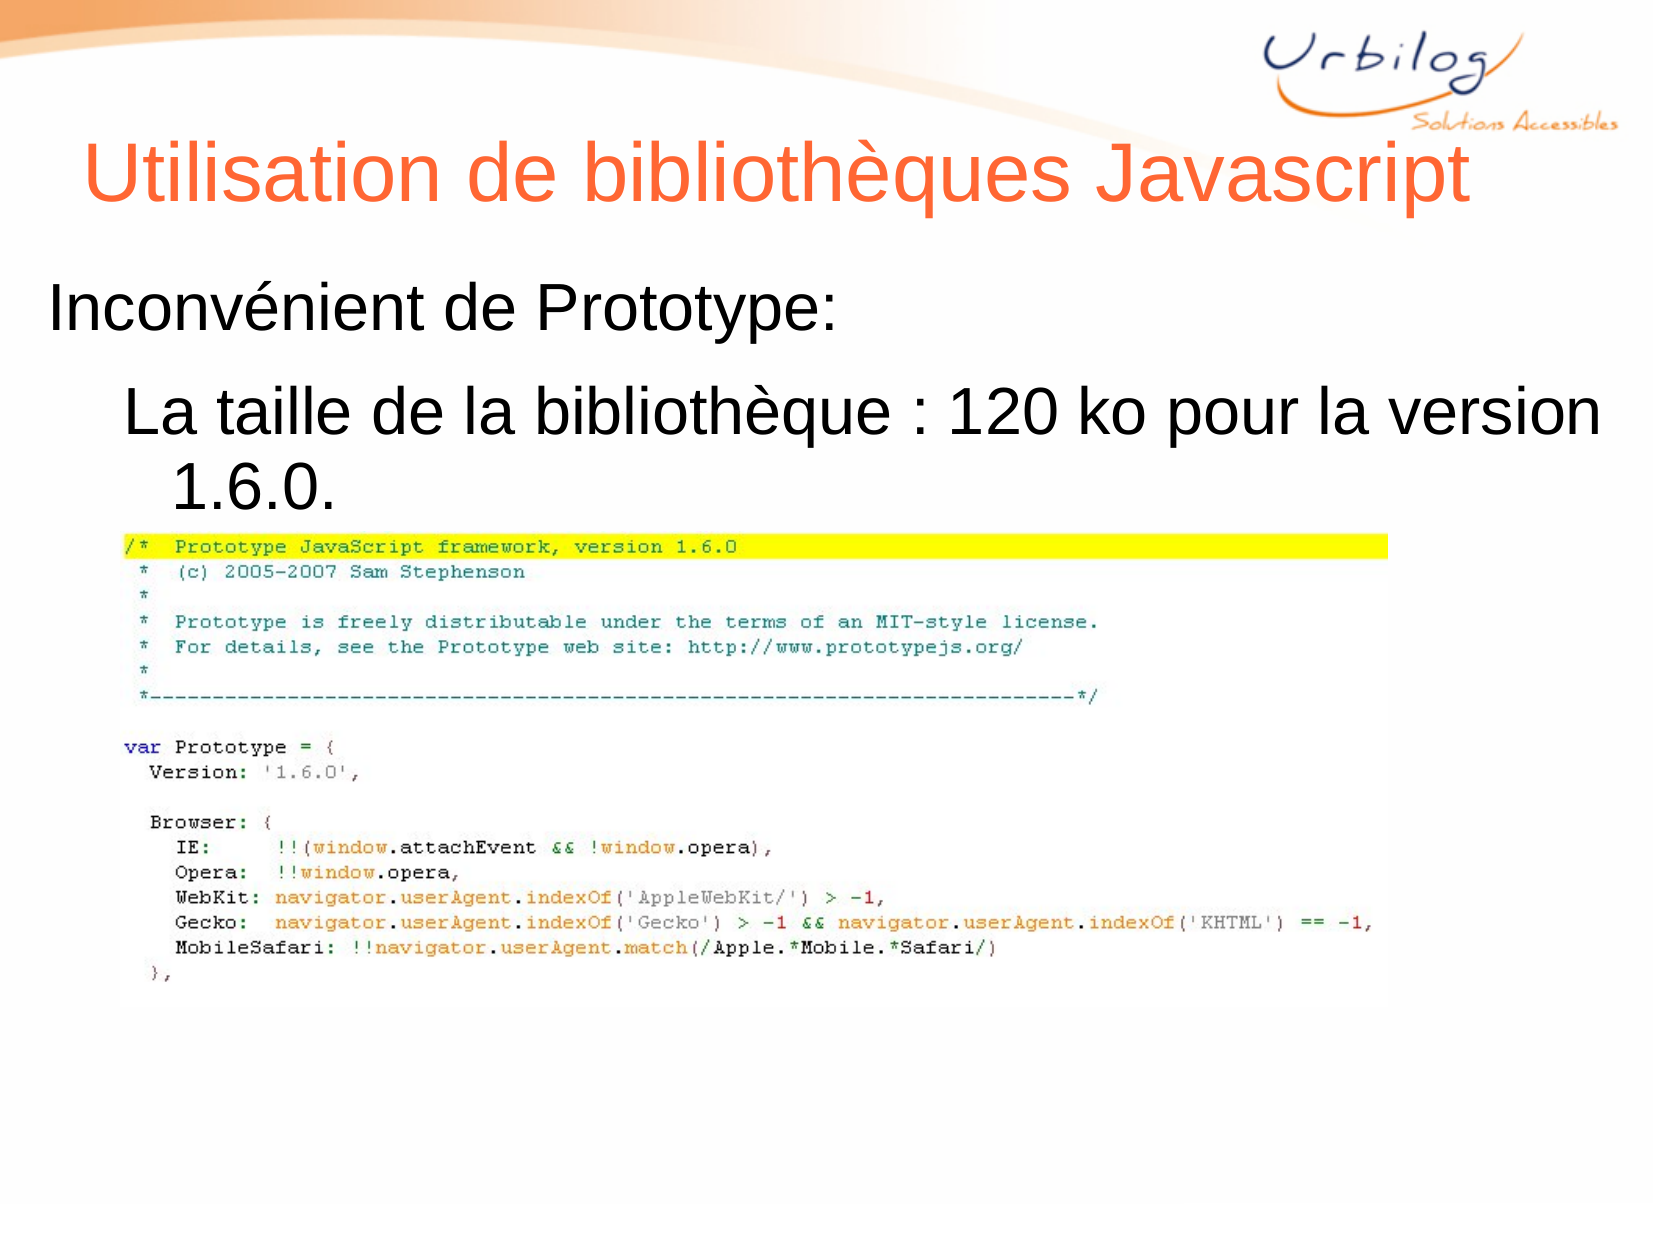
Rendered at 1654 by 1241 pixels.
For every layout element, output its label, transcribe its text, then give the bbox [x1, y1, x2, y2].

picture [0, 0, 1654, 1241]
title Utilisation de bibliothèques Javascript [82, 88, 1625, 257]
list Inconvénient de Prototype: La taille de la bibliothèque : 120 ko pour la version 1.6.0. [29, 270, 1625, 1074]
